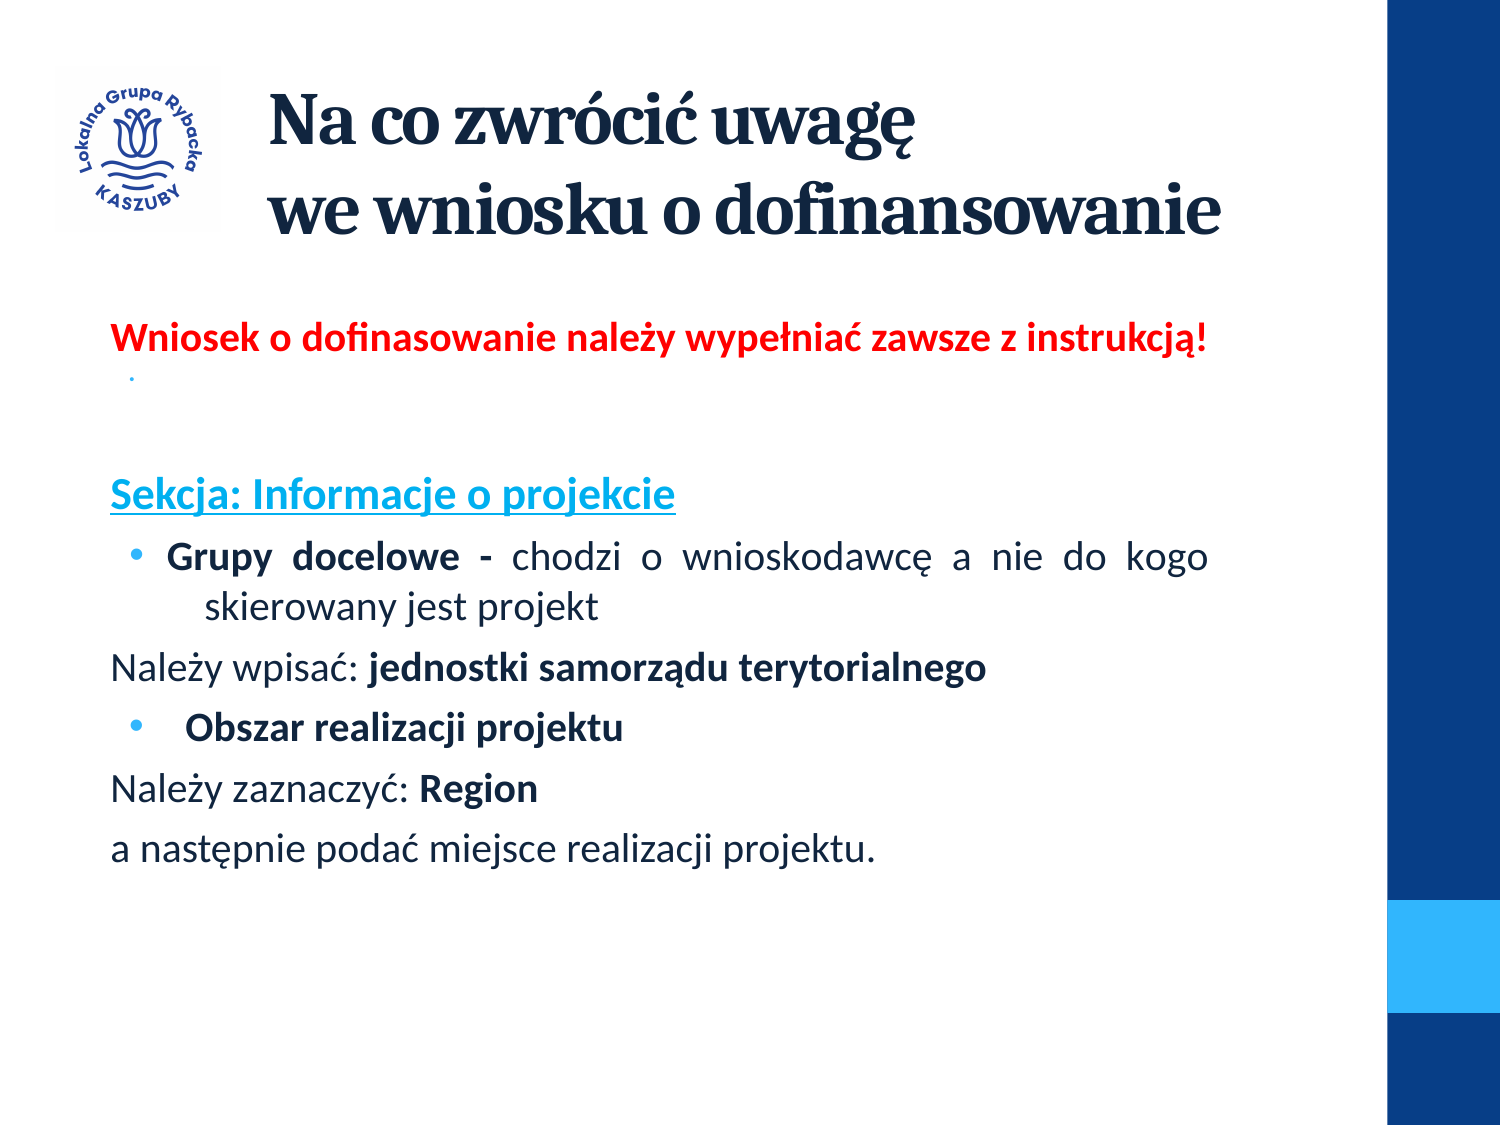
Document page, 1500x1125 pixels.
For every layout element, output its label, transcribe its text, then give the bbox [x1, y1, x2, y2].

picture [55, 66, 221, 232]
text_box Wniosek o dofinasowanie należy wypełniać zawsze z instrukcją! Sekcja: Informacje o projekcie Grupy docelowe - chodzi o wnioskodawcę a nie do kogo skierowany jest projekt Należy wpisać: jednostki samorządu terytorialnego Obszar realizacji projektu Należy zaznaczyć: Region a następnie podać miejsce realizacji projektu. [76, 302, 1302, 1106]
title Na co zwrócić uwagę we wniosku o dofinansowanie [253, 30, 1326, 289]
